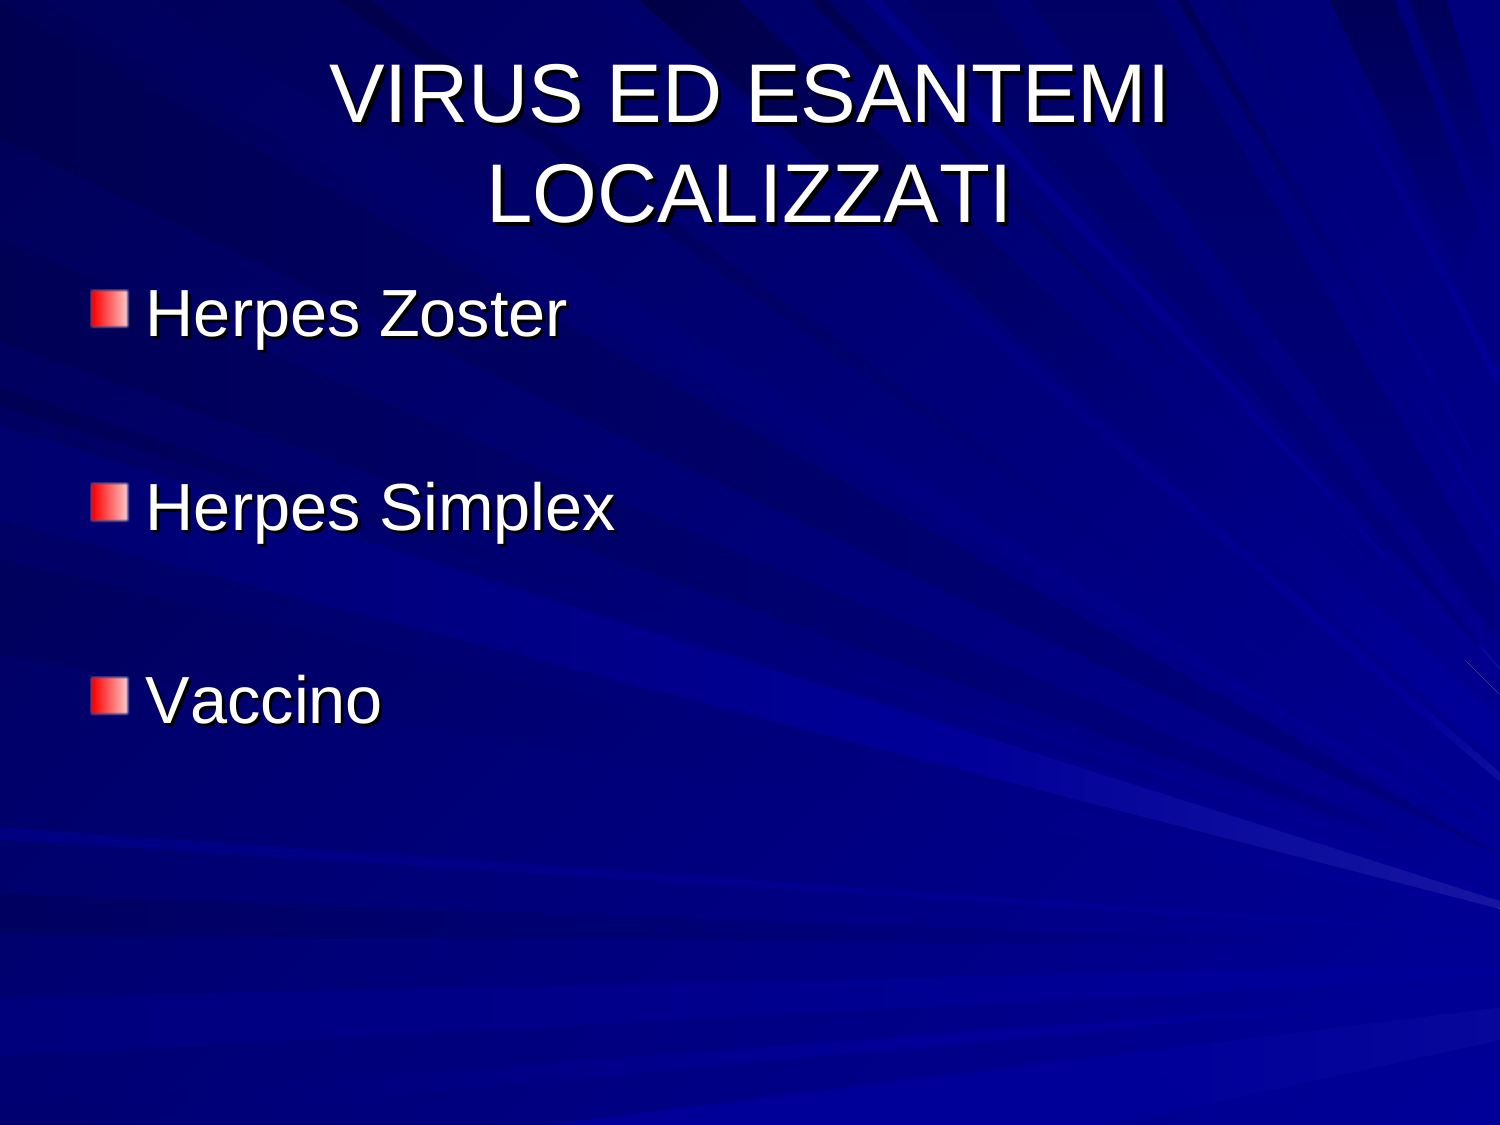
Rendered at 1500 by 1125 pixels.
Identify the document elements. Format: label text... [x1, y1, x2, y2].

list Herpes Zoster Herpes Simplex Vaccino [75, 262, 1426, 1006]
title VIRUS ED ESANTEMI LOCALIZZATI [75, 31, 1426, 248]
